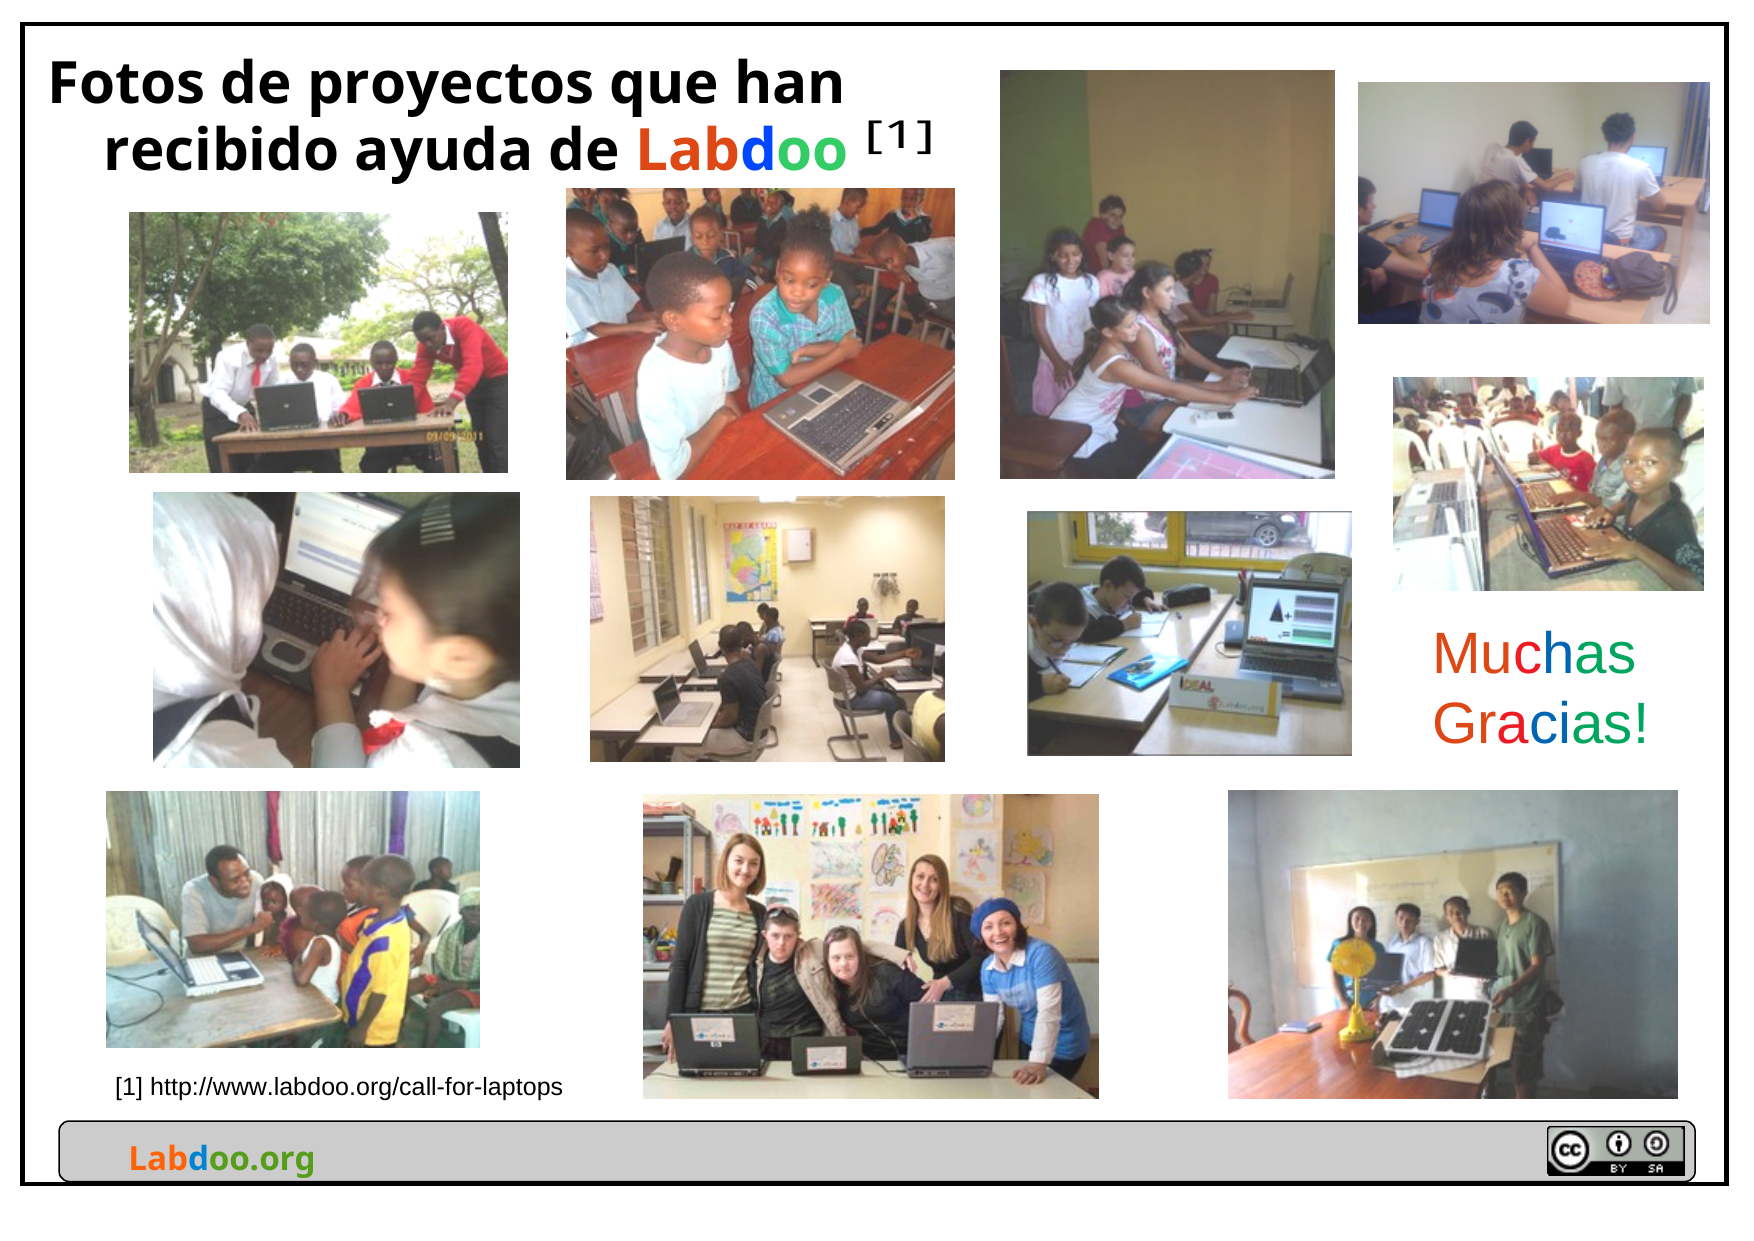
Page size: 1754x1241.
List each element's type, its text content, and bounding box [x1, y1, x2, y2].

picture [1027, 511, 1352, 756]
picture [1228, 790, 1678, 1099]
picture [153, 493, 520, 768]
picture [590, 496, 945, 762]
picture [129, 212, 508, 473]
picture [1358, 82, 1710, 324]
picture [1547, 1126, 1685, 1176]
text_box Labdoo.org [113, 1115, 1191, 1194]
picture [1000, 70, 1335, 479]
text_box Muchas Gracias! [1417, 608, 1666, 784]
picture [643, 794, 1099, 1099]
list Fotos de proyectos que han recibido ayuda de Labdoo [1] [47, 47, 966, 187]
text_box [1] http://www.labdoo.org/call-for-laptops [100, 1062, 644, 1108]
picture [1393, 377, 1704, 591]
picture [566, 188, 955, 480]
picture [106, 791, 480, 1048]
